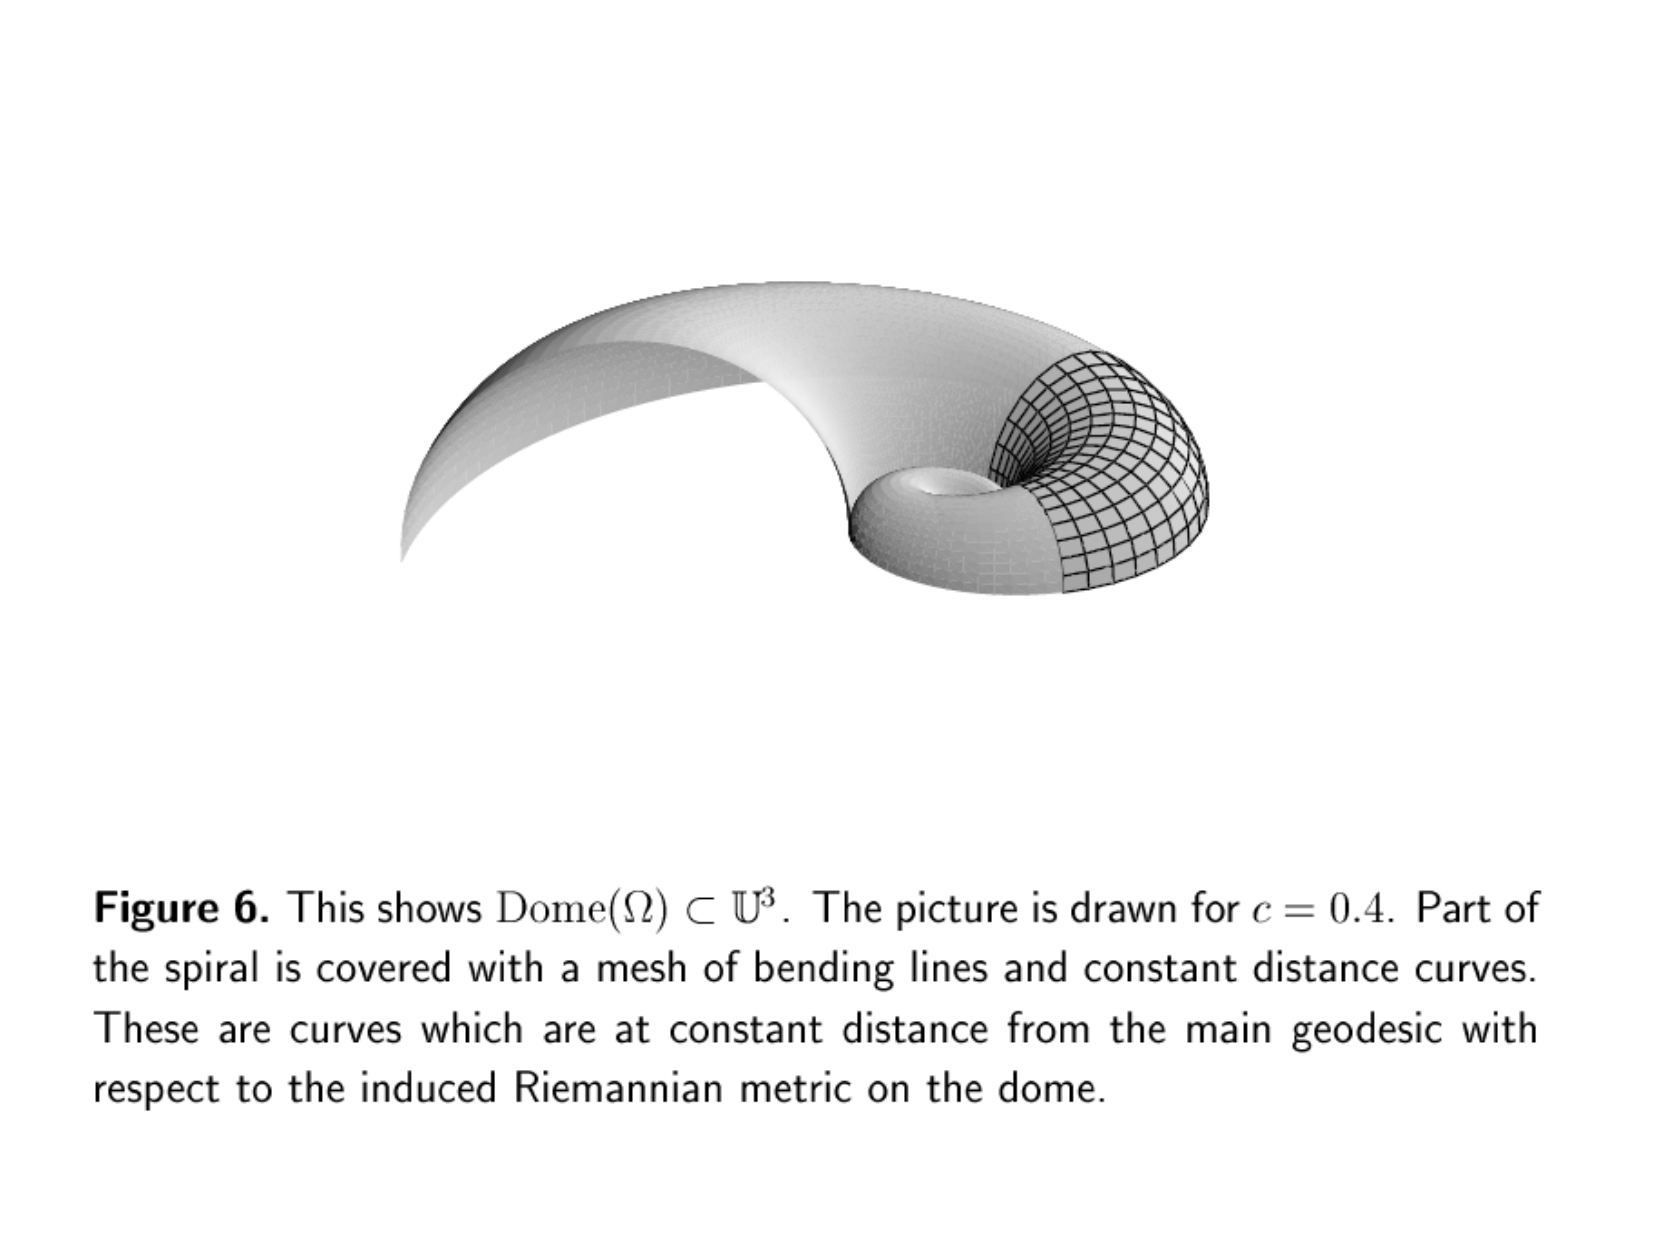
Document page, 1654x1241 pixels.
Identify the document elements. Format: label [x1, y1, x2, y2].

picture [9, 81, 1654, 1179]
